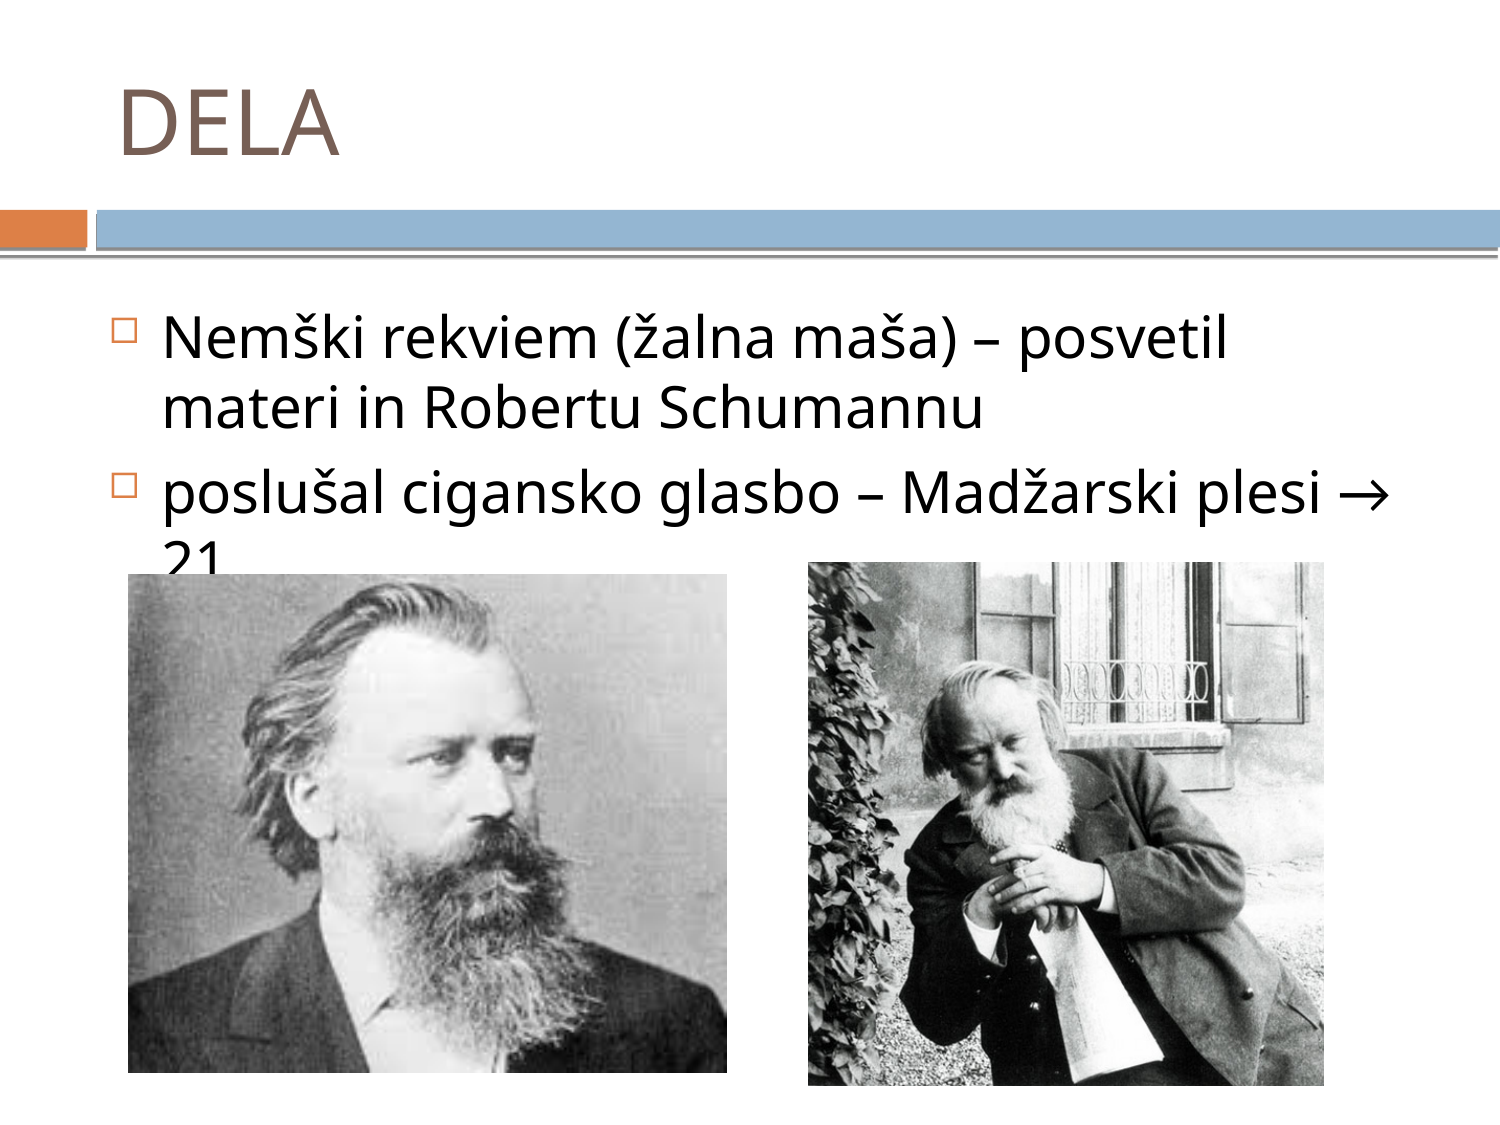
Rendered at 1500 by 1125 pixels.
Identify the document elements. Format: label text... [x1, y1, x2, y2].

title DELA [100, 37, 1438, 200]
picture [128, 574, 727, 1073]
list Nemški rekviem (žalna maša) – posvetil materi in Robertu Schumannu poslušal cigansko glasbo – Madžarski plesi → 21 [93, 292, 1432, 868]
picture [808, 562, 1324, 1086]
